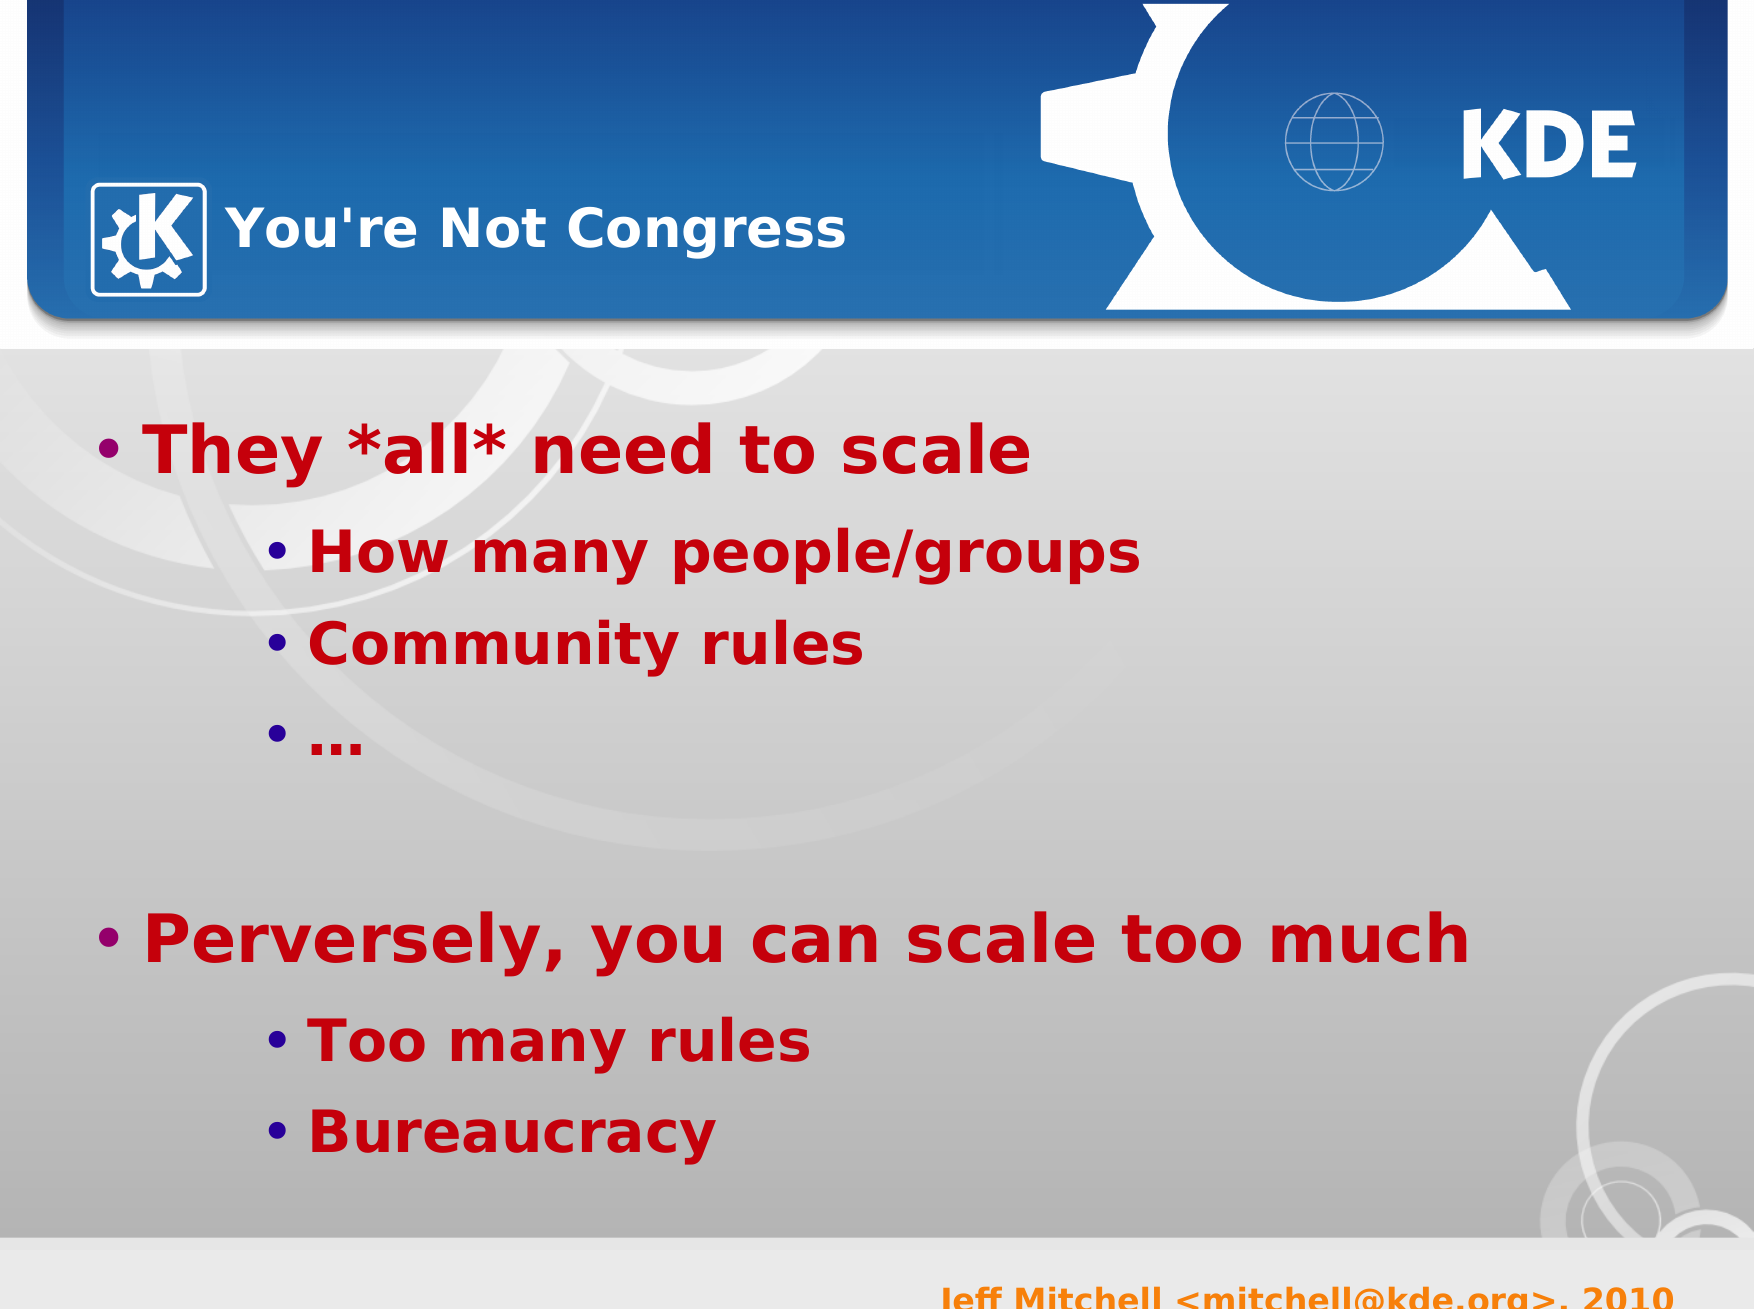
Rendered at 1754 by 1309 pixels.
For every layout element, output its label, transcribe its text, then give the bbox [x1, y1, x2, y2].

title You're Not Congress [225, 194, 1126, 264]
list They *all* need to scale How many people/groups Community rules … Perversely, you can scale too much Too many rules Bureaucracy [71, 411, 1651, 1167]
picture [0, 0, 1754, 1237]
